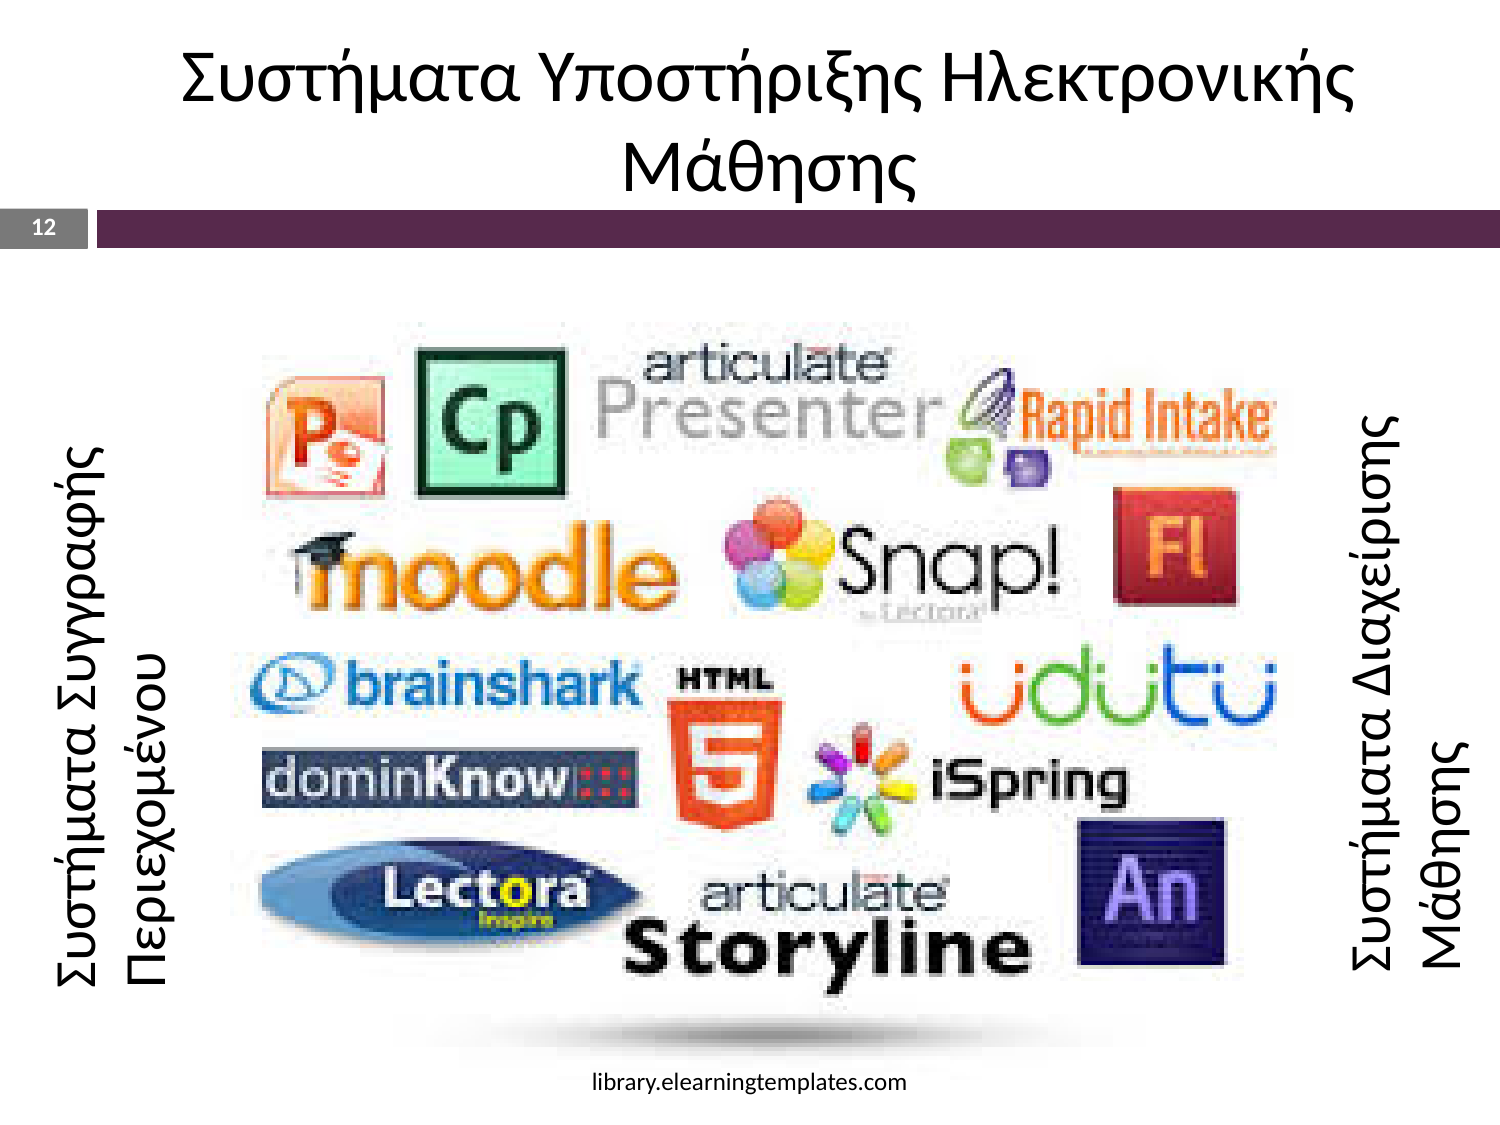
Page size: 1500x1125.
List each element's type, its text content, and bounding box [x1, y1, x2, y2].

picture [230, 290, 1294, 1089]
title Συστήματα Υποστήριξης Ηλεκτρονικής Μάθησης [100, 19, 1438, 182]
list library.elearningtemplates.com [539, 1064, 961, 1106]
text_box 12 [0, 208, 88, 249]
text_box Συστήματα Συγγραφής Περιεχομένου [29, 314, 186, 1004]
text_box Συστήματα Διαχείρισης Μάθησης [1324, 279, 1481, 988]
